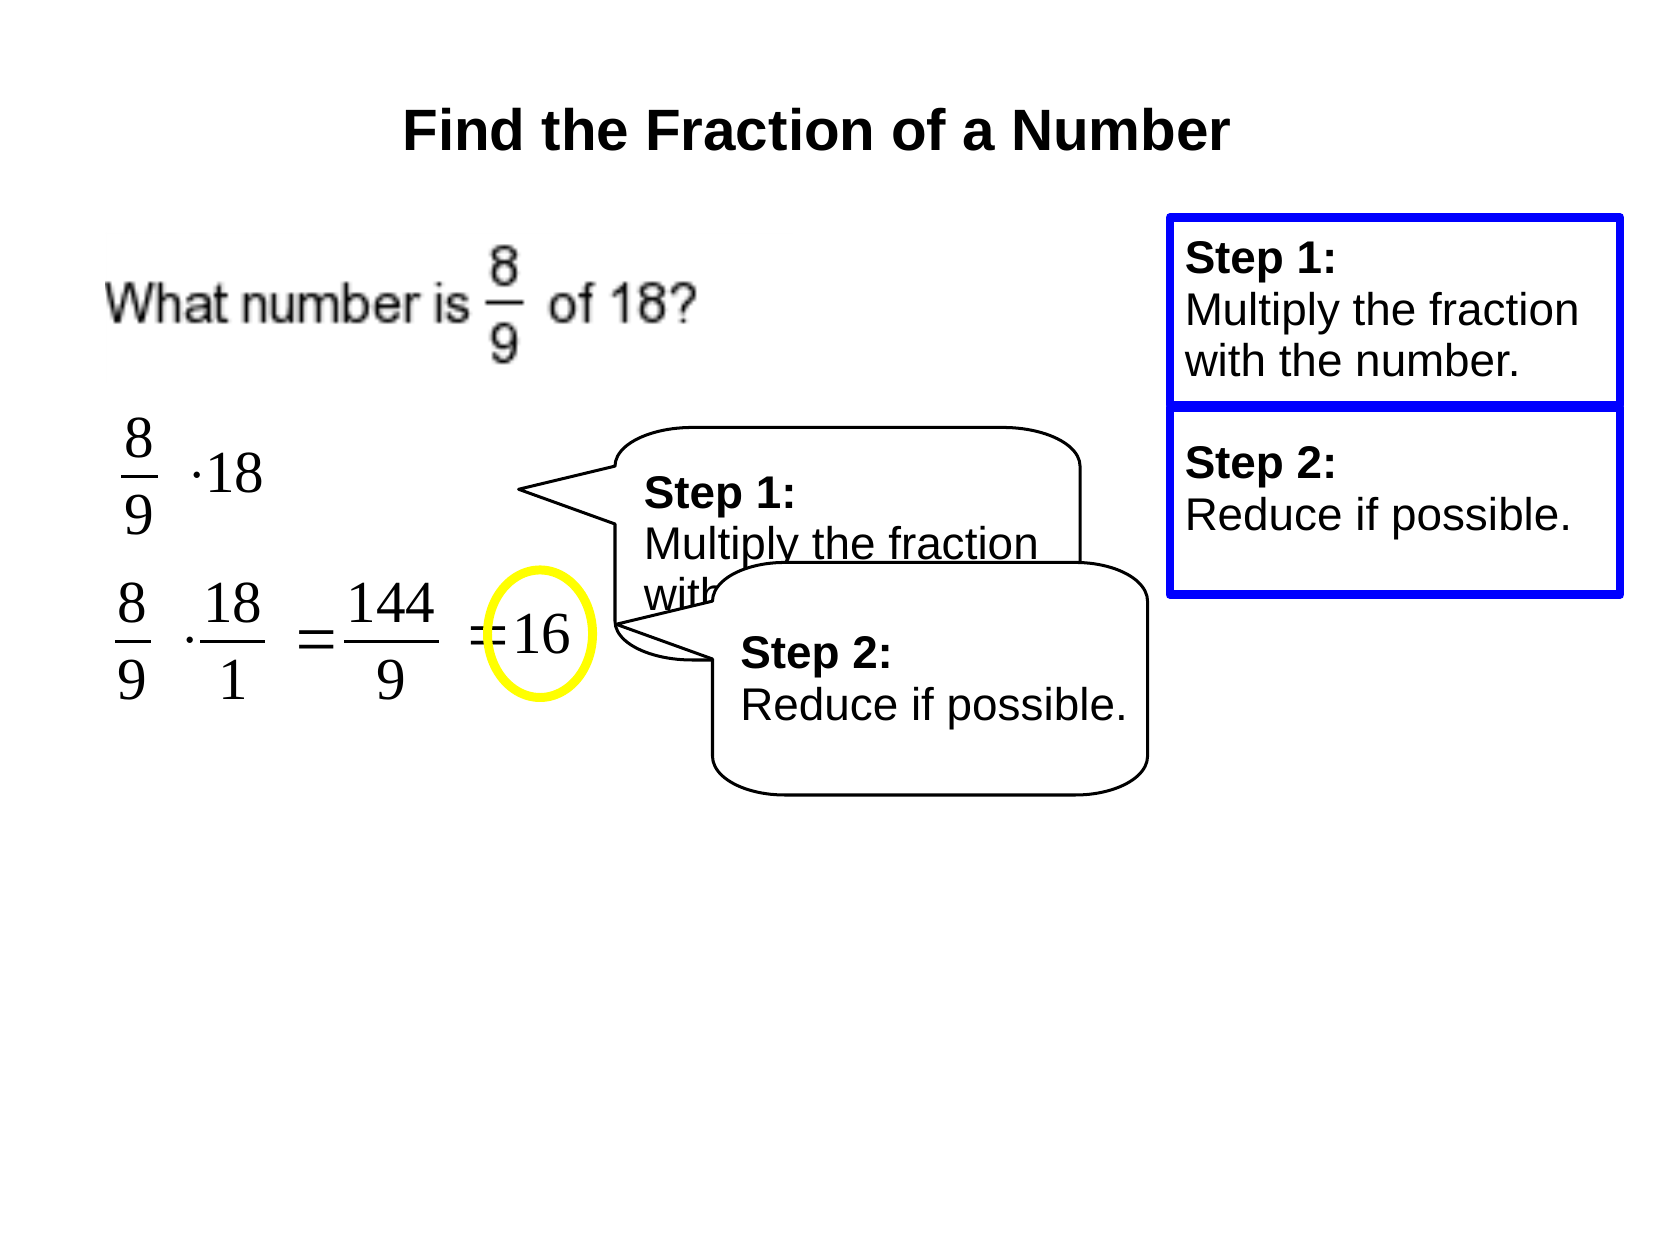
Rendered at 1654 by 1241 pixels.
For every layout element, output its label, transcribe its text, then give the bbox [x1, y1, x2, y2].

chart [493, 601, 578, 668]
text_box Step 1: Multiply the fraction with the number. Step 2: Reduce if possible. [1170, 225, 1628, 1062]
text_box Step 1: Multiply the fraction with the number. Step 2: Reduce if possible. [1174, 412, 1616, 590]
text_box Find the Fraction of a Number [45, 90, 1591, 224]
text_box Step 1: Multiply the fraction with the number. Step 2: Reduce if possible. [1174, 225, 1616, 401]
chart [105, 570, 275, 713]
chart [285, 570, 448, 713]
chart [111, 405, 271, 548]
chart [456, 601, 490, 668]
text_box Step 2: Reduce if possible. [616, 562, 1148, 796]
text_box Step 1: Multiply the fraction with the number. [518, 427, 1081, 661]
picture [105, 232, 793, 383]
